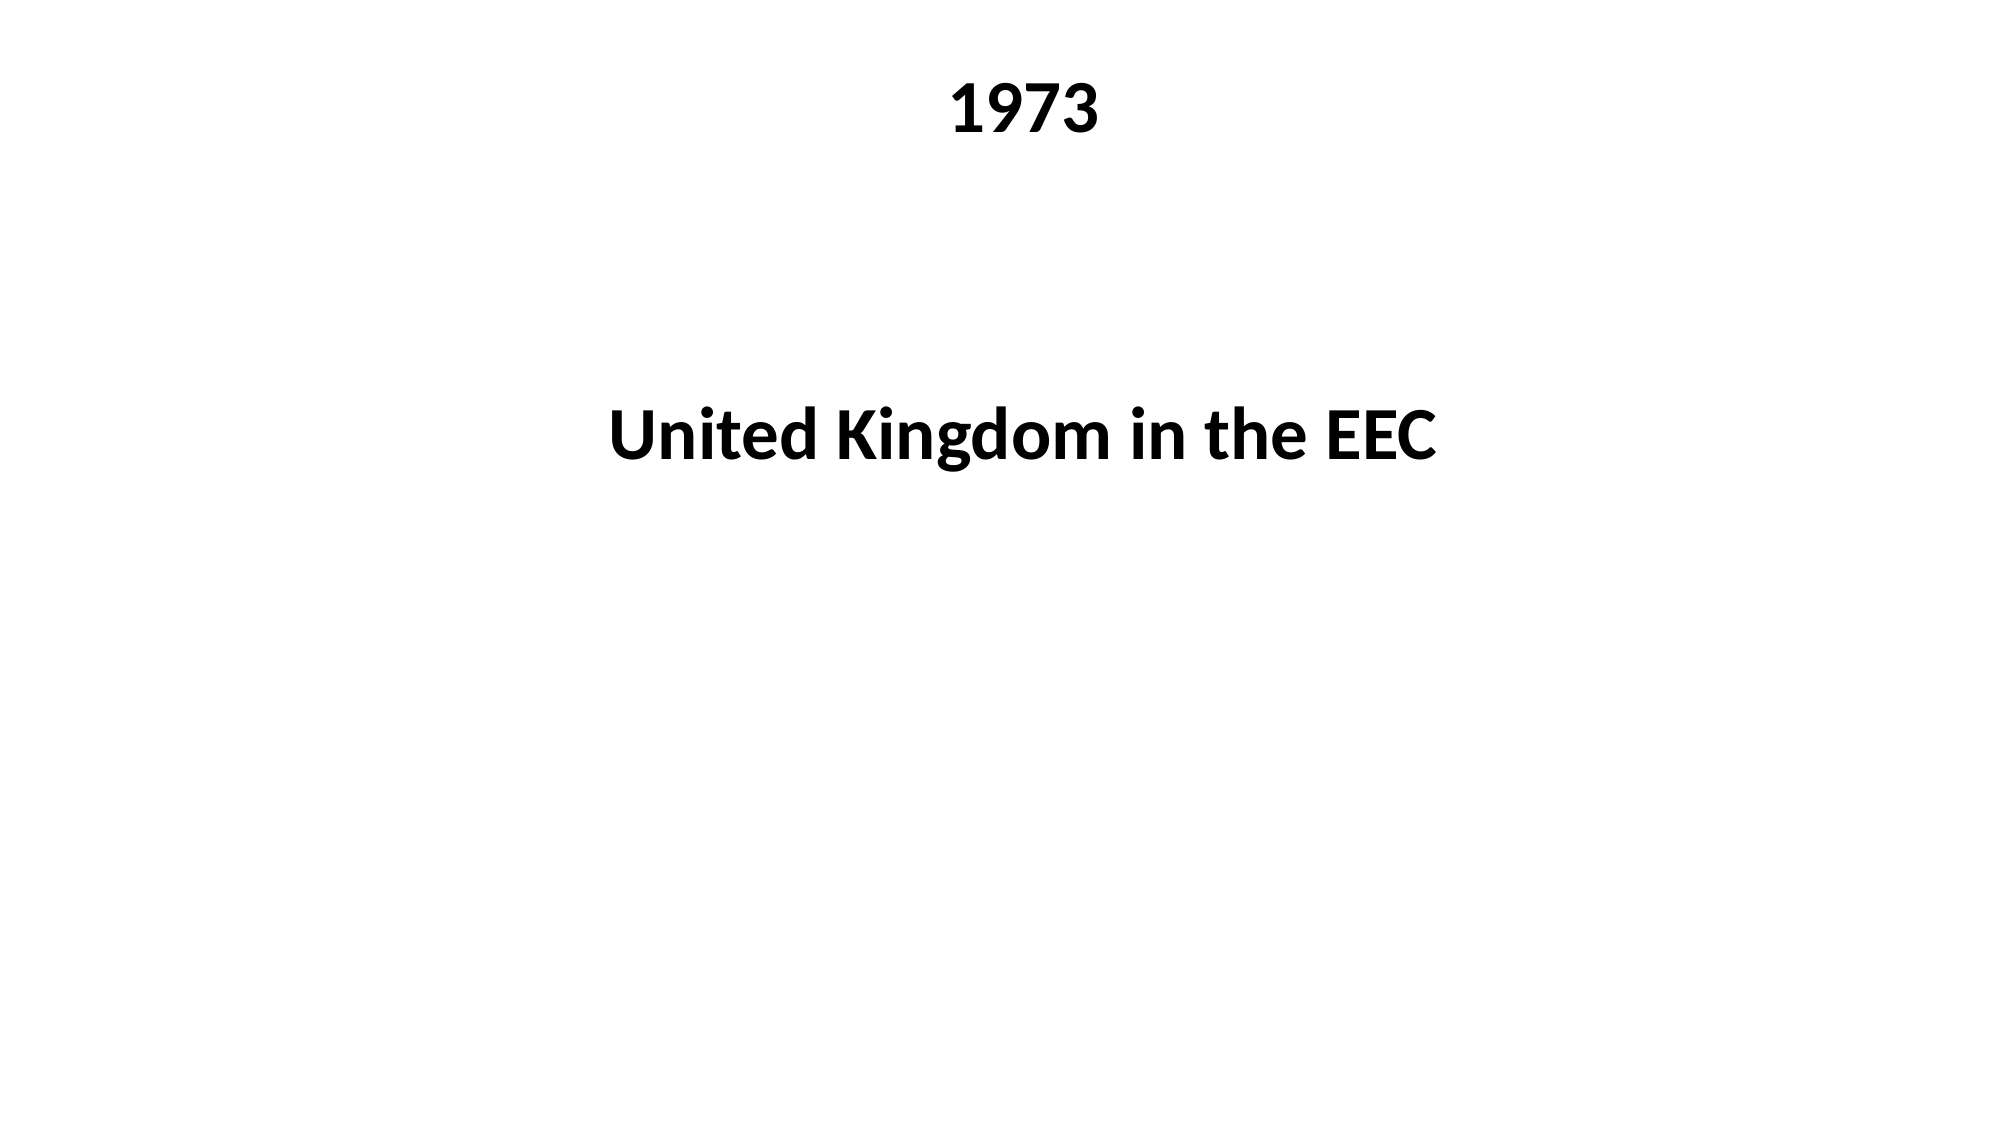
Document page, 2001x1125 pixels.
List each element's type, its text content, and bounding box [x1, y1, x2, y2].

text_box 1973 United Kingdom in the EEC [168, 68, 1879, 534]
